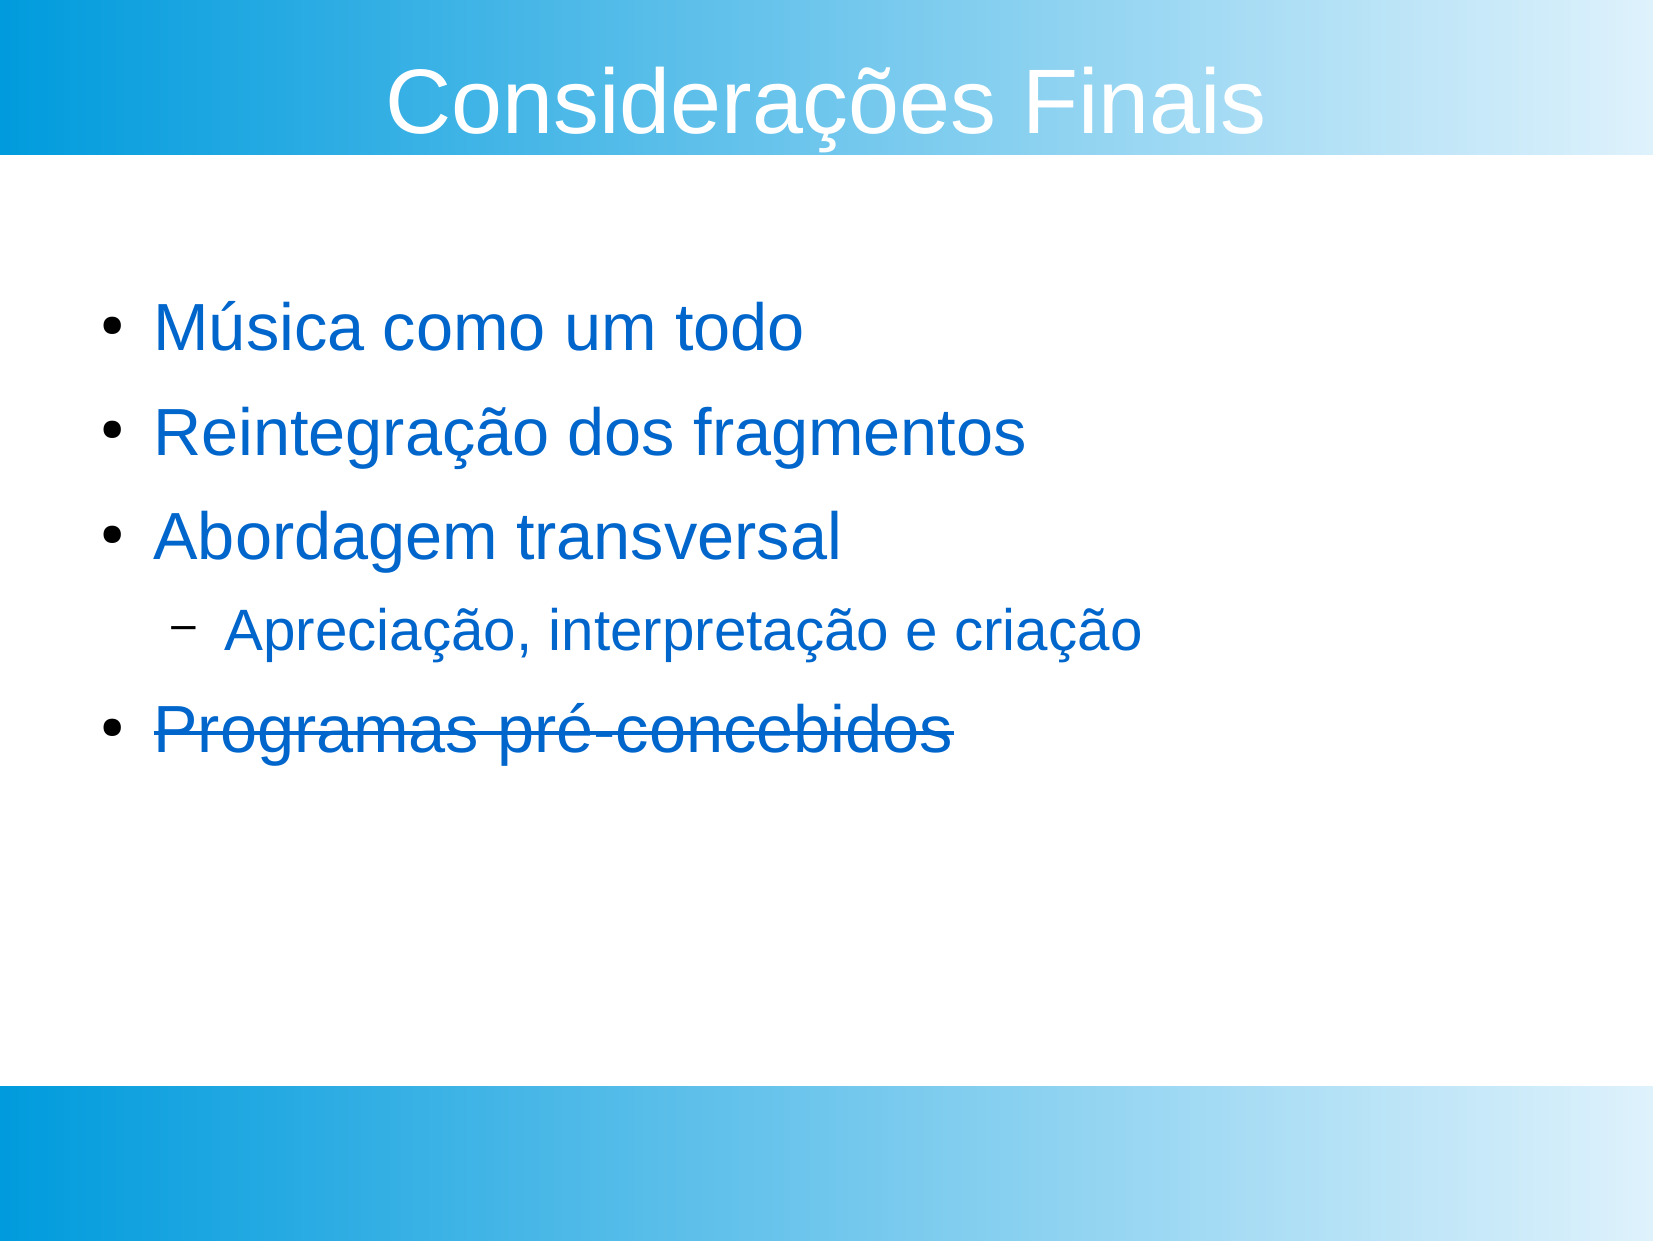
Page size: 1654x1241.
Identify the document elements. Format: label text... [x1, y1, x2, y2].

title Considerações Finais [82, 49, 1571, 155]
list Música como um todo Reintegração dos fragmentos Abordagem transversal Apreciação, interpretação e criação Programas pré-concebidos [82, 290, 1571, 1010]
